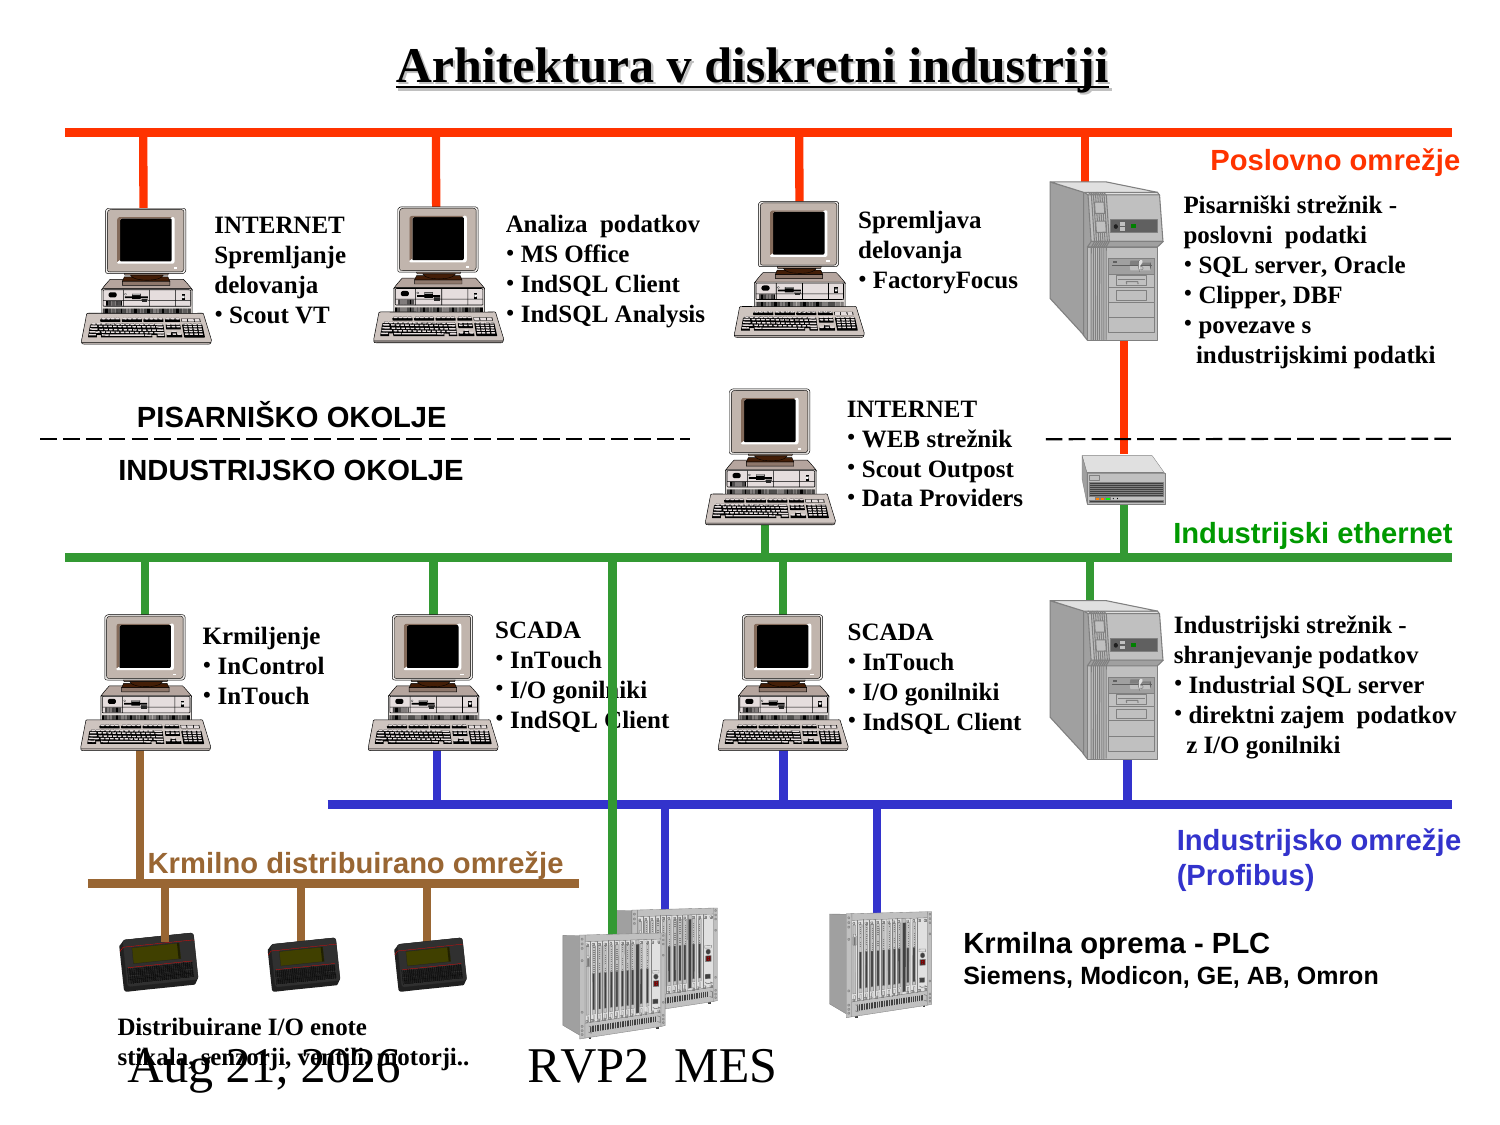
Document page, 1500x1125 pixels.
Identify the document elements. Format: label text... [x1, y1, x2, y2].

chart [1049, 180, 1167, 344]
chart [829, 911, 935, 1021]
text_box INTERNET WEB strežnik Scout Outpost Data Providers [831, 384, 1039, 520]
text_box Pisarniški strežnik - poslovni podatki SQL server, Oracle Clipper, DBF povezave s industrijskimi podatki [1168, 181, 1477, 377]
chart [717, 614, 852, 755]
text_box Krmiljenje InControl InTouch [187, 612, 340, 718]
text_box Analiza podatkov MS Office IndSQL Client IndSQL Analysis [490, 200, 721, 336]
chart [367, 614, 502, 755]
text_box Industrijski ethernet [1158, 506, 1469, 557]
text_box Poslovno omrežje [1195, 133, 1476, 181]
chart [394, 937, 470, 994]
text_box Industrijsko omrežje (Profibus) [1161, 814, 1477, 900]
chart [80, 208, 215, 348]
text_box Distribuirane I/O enote stikala, senzorji, ventili, motorji.. [102, 1003, 486, 1079]
chart [1081, 455, 1168, 507]
chart [267, 937, 343, 994]
chart [373, 206, 508, 347]
text_box Spremljava delovanja FactoryFocus [842, 196, 1034, 302]
text_box SCADA InTouch I/O gonilniki IndSQL Client [832, 608, 1038, 744]
chart [562, 907, 721, 1042]
text_box INTERNET Spremljanje delovanja Scout VT [199, 201, 362, 337]
chart [80, 614, 215, 755]
chart [1049, 599, 1167, 763]
text_box SCADA InTouch I/O gonilniki IndSQL Client [480, 605, 608, 741]
text_box Industrijski strežnik - shranjevanje podatkov Industrial SQL server direktni zajem podatkov z I/O gonilniki [1158, 600, 1479, 766]
chart [119, 932, 201, 994]
text_box Arhitektura v diskretni industriji [380, 24, 1125, 101]
text_box Krmilno distribuirano omrežje [132, 837, 595, 888]
chart [704, 388, 839, 529]
text_box INDUSTRIJSKO OKOLJE [103, 443, 480, 494]
chart [733, 201, 868, 341]
text_box PISARNIŠKO OKOLJE [121, 391, 463, 442]
text_box SCADA InTouch I/O gonilniki IndSQL Client [617, 605, 685, 741]
text_box Krmilna oprema - PLC Siemens, Modicon, GE, AB, Omron [948, 916, 1395, 997]
